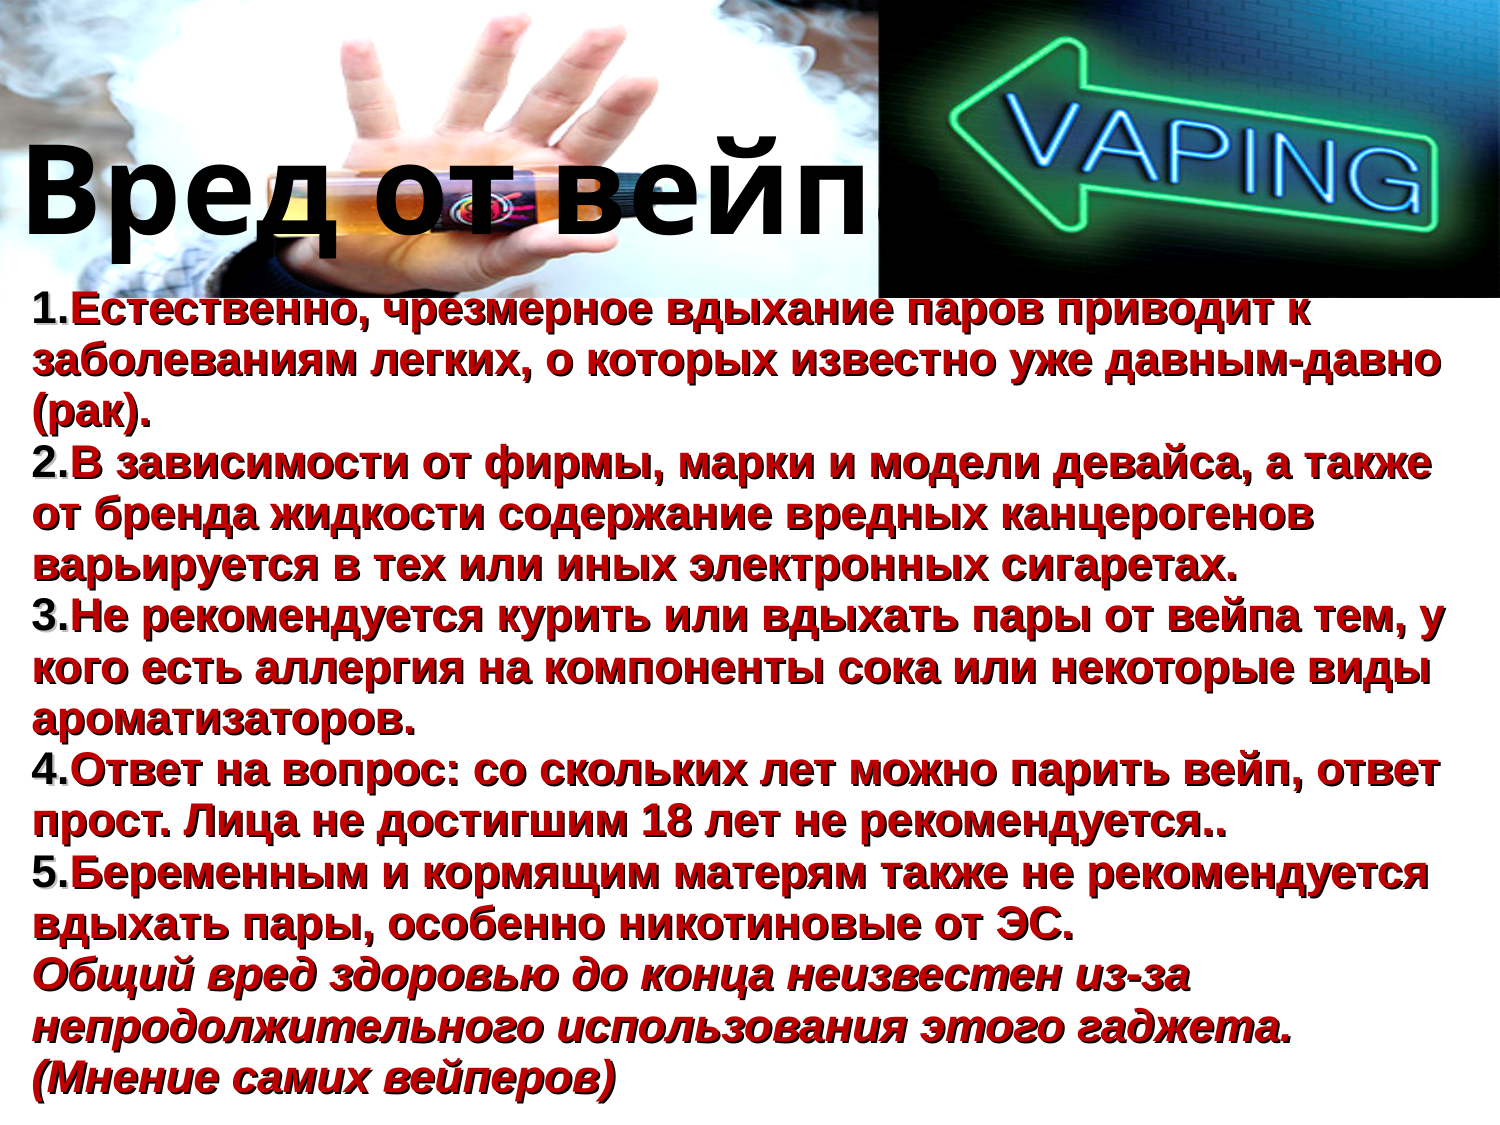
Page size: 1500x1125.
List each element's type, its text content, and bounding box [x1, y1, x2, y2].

text_box Естественно, чрезмерное вдыхание паров приводит к заболеваниям легких, о которых известно уже давным-давно (рак). В зависимости от фирмы, марки и модели девайса, а также от бренда жидкости содержание вредных канцерогенов варьируется в тех или иных электронных сигаретах. Не рекомендуется курить или вдыхать пары от вейпа тем, у кого есть аллергия на компоненты сока или некоторые виды ароматизаторов. Ответ на вопрос: со скольких лет можно парить вейп, ответ прост. Лица не достигшим 18 лет не рекомендуется.. Беременным и кормящим матерям также не рекомендуется вдыхать пары, особенно никотиновые от ЭС. Общий вред здоровью до конца неизвестен из-за непродолжительного использования этого гаджета. (Мнение самих вейперов) [16, 274, 1484, 1110]
picture [0, 0, 1500, 298]
text_box Вред от вейпа [4, 93, 965, 280]
